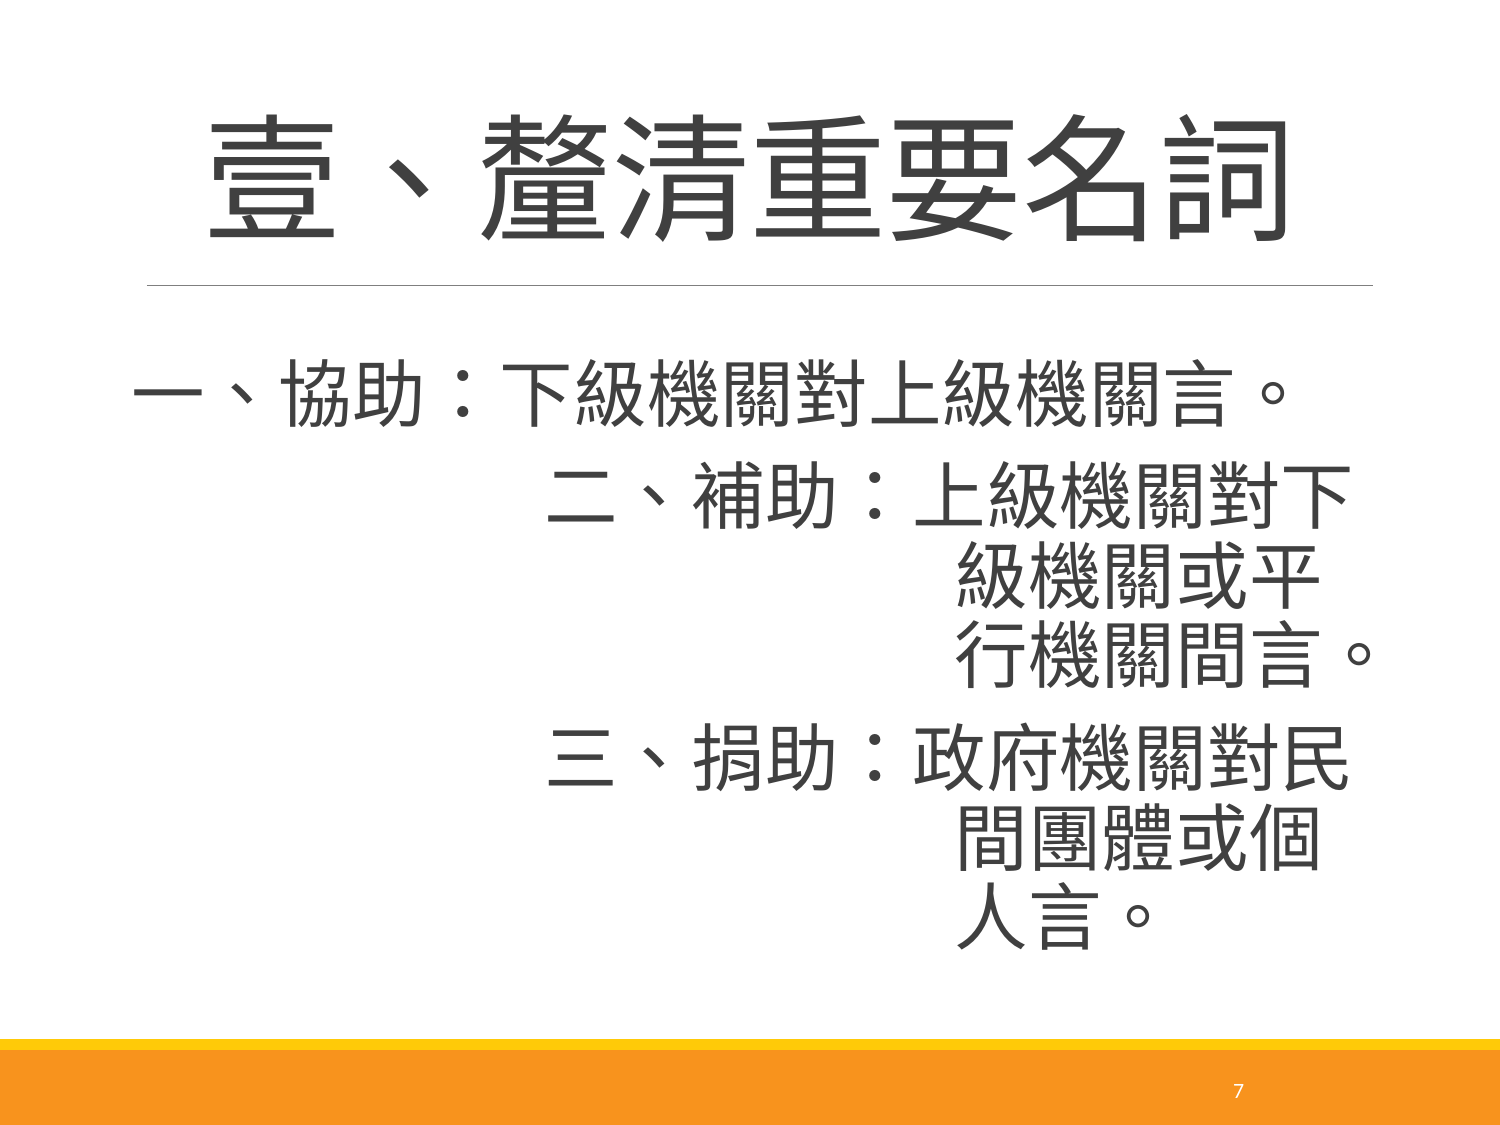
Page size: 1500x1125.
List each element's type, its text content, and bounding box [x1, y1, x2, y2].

list 一、協助：下級機關對上級機關言。 二、補助：上級機關對下級機關或平行機關間言。 三、捐助：政府機關對民間團體或個人言。 [106, 349, 1380, 1012]
text_box 7 [1218, 1059, 1380, 1120]
title 壹、釐清重要名詞 [138, 78, 1362, 266]
